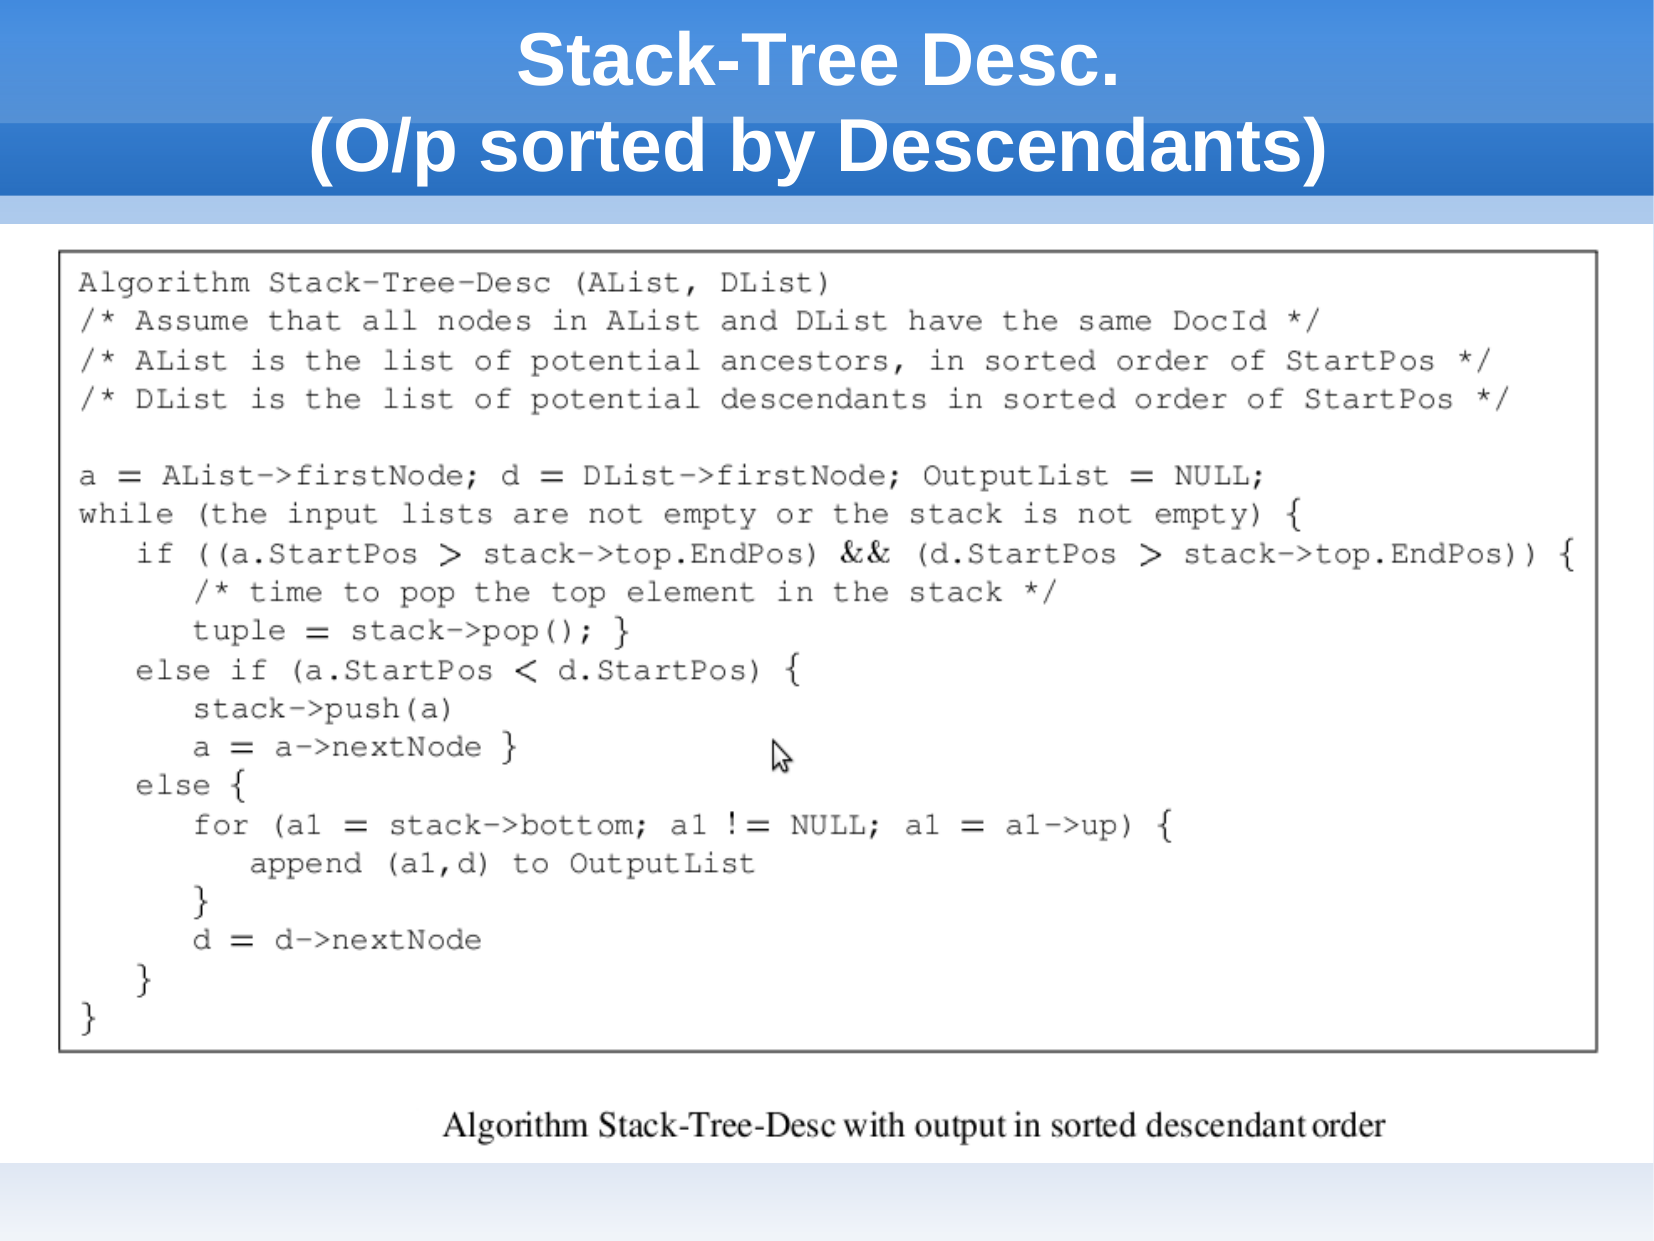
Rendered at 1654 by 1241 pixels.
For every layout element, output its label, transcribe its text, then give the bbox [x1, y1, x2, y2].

title Stack-Tree Desc. (O/p sorted by Descendants)‏ [75, 0, 1563, 207]
picture [0, 0, 1654, 1241]
